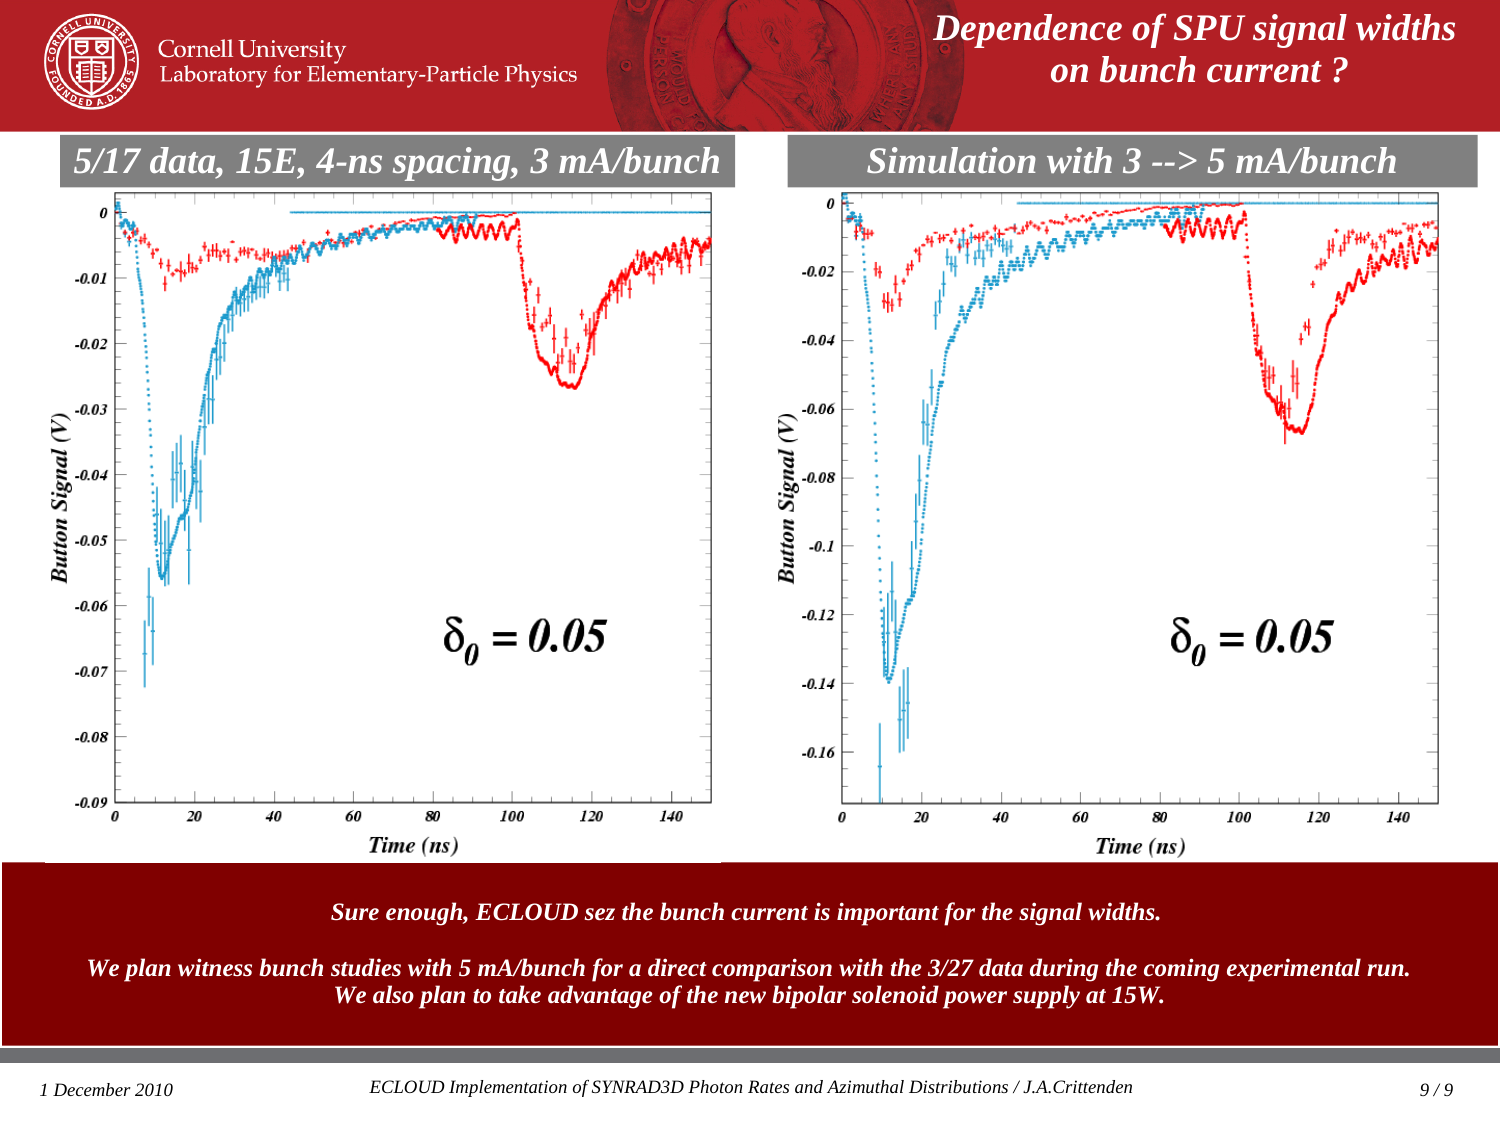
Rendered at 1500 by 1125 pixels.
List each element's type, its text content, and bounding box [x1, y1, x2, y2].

text_box 5/17 data, 15E, 4-ns spacing, 3 mA/bunch [60, 134, 736, 188]
picture [772, 187, 1448, 862]
text_box Dependence of SPU signal widths on bunch current ? [899, 0, 1500, 113]
text_box Simulation with 3 --> 5 mA/bunch [787, 134, 1478, 188]
picture [45, 187, 721, 863]
picture [0, 0, 1500, 132]
text_box Sure enough, ECLOUD sez the bunch current is important for the signal widths. We plan witness bunch studies with 5 mA/bunch for a direct comparison with the 3/27 data during the coming experimental run. We also plan to take advantage of the new bipolar solenoid power supply at 15W. [2, 862, 1498, 1046]
